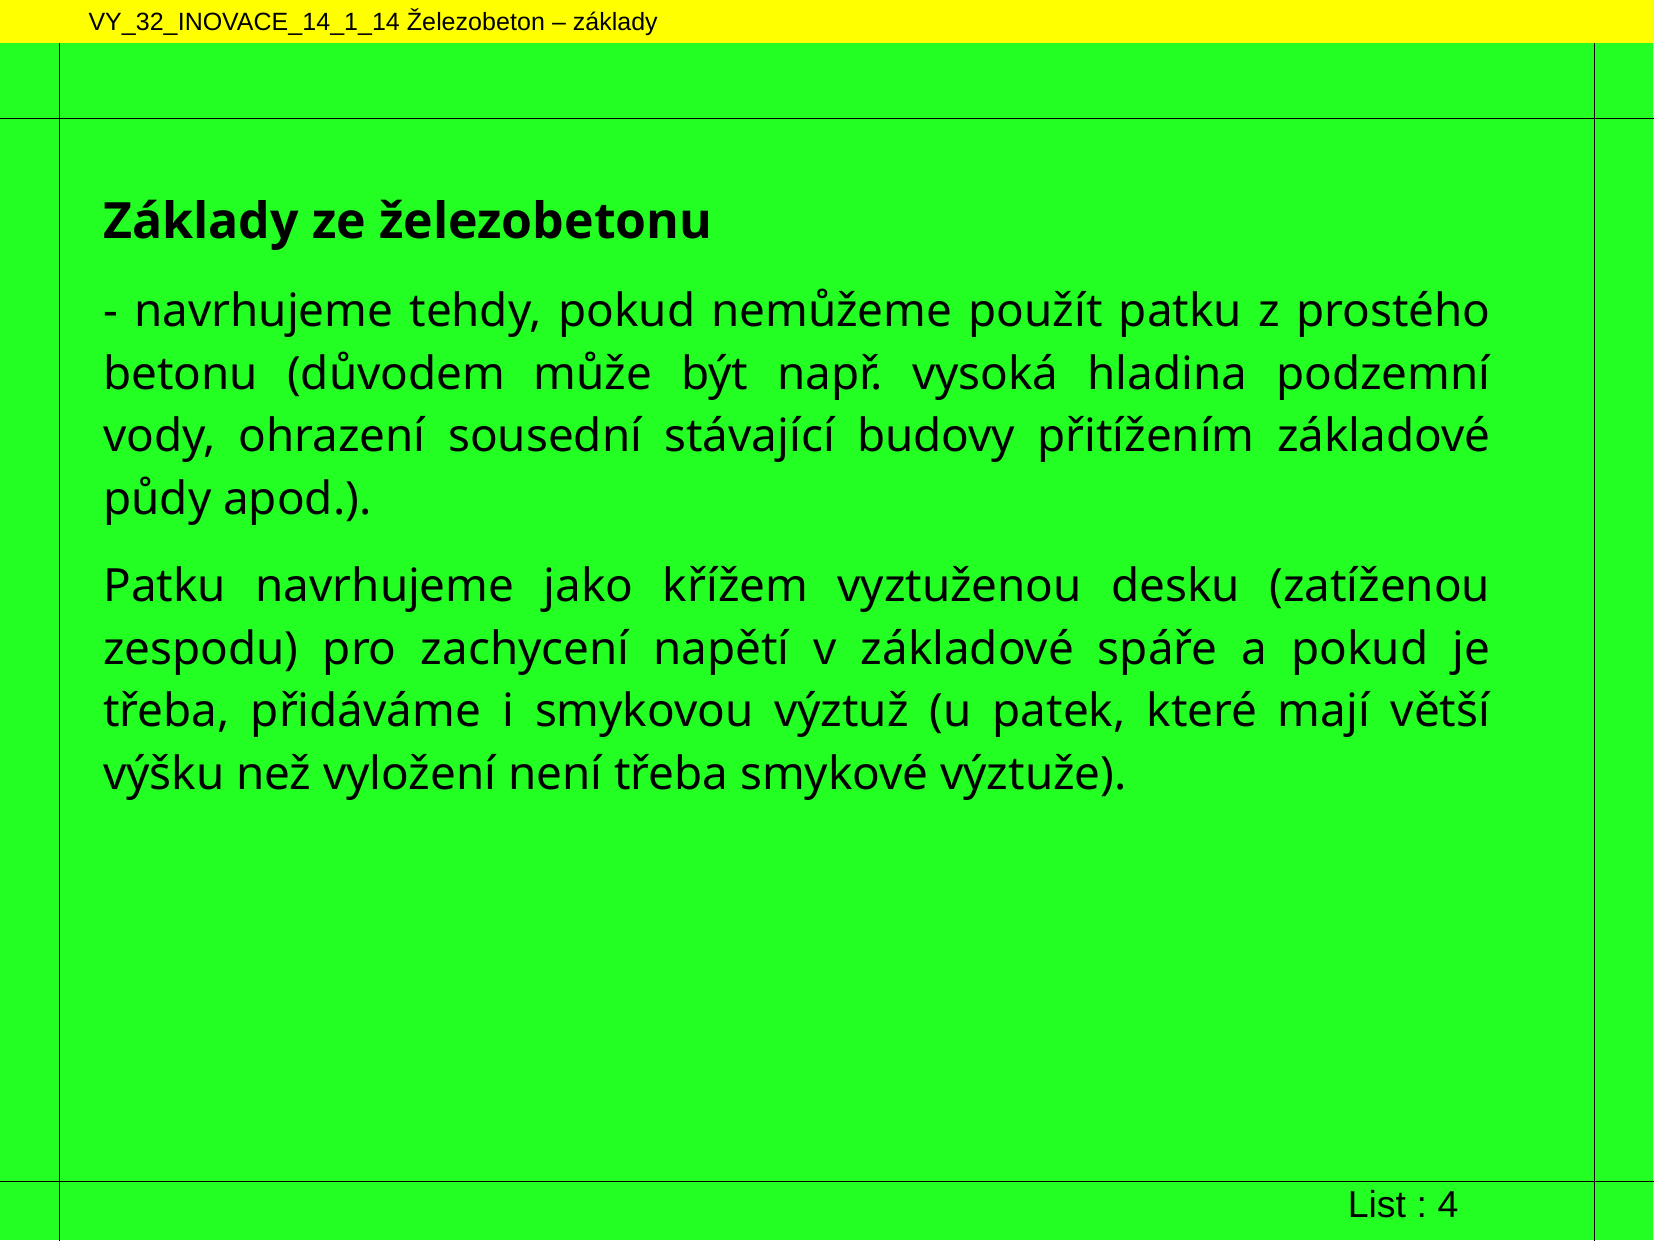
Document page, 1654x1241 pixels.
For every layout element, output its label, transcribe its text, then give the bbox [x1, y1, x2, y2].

text_box List : <číslo> [1357, 1176, 1599, 1241]
text_box Základy ze železobetonu - navrhujeme tehdy, pokud nemůžeme použít patku z prostého betonu (důvodem může být např. vysoká hladina podzemní vody, ohrazení sousední stávající budovy přitížením základové půdy apod.). Patku navrhujeme jako křížem vyztuženou desku (zatíženou zespodu) pro zachycení napětí v základové spáře a pokud je třeba, přidáváme i smykovou výztuž (u patek, které mají větší výšku než vyložení není třeba smykové výztuže). [88, 177, 1506, 850]
text_box VY_32_INOVACE_14_1_14 Železobeton – základy [0, 0, 1654, 43]
